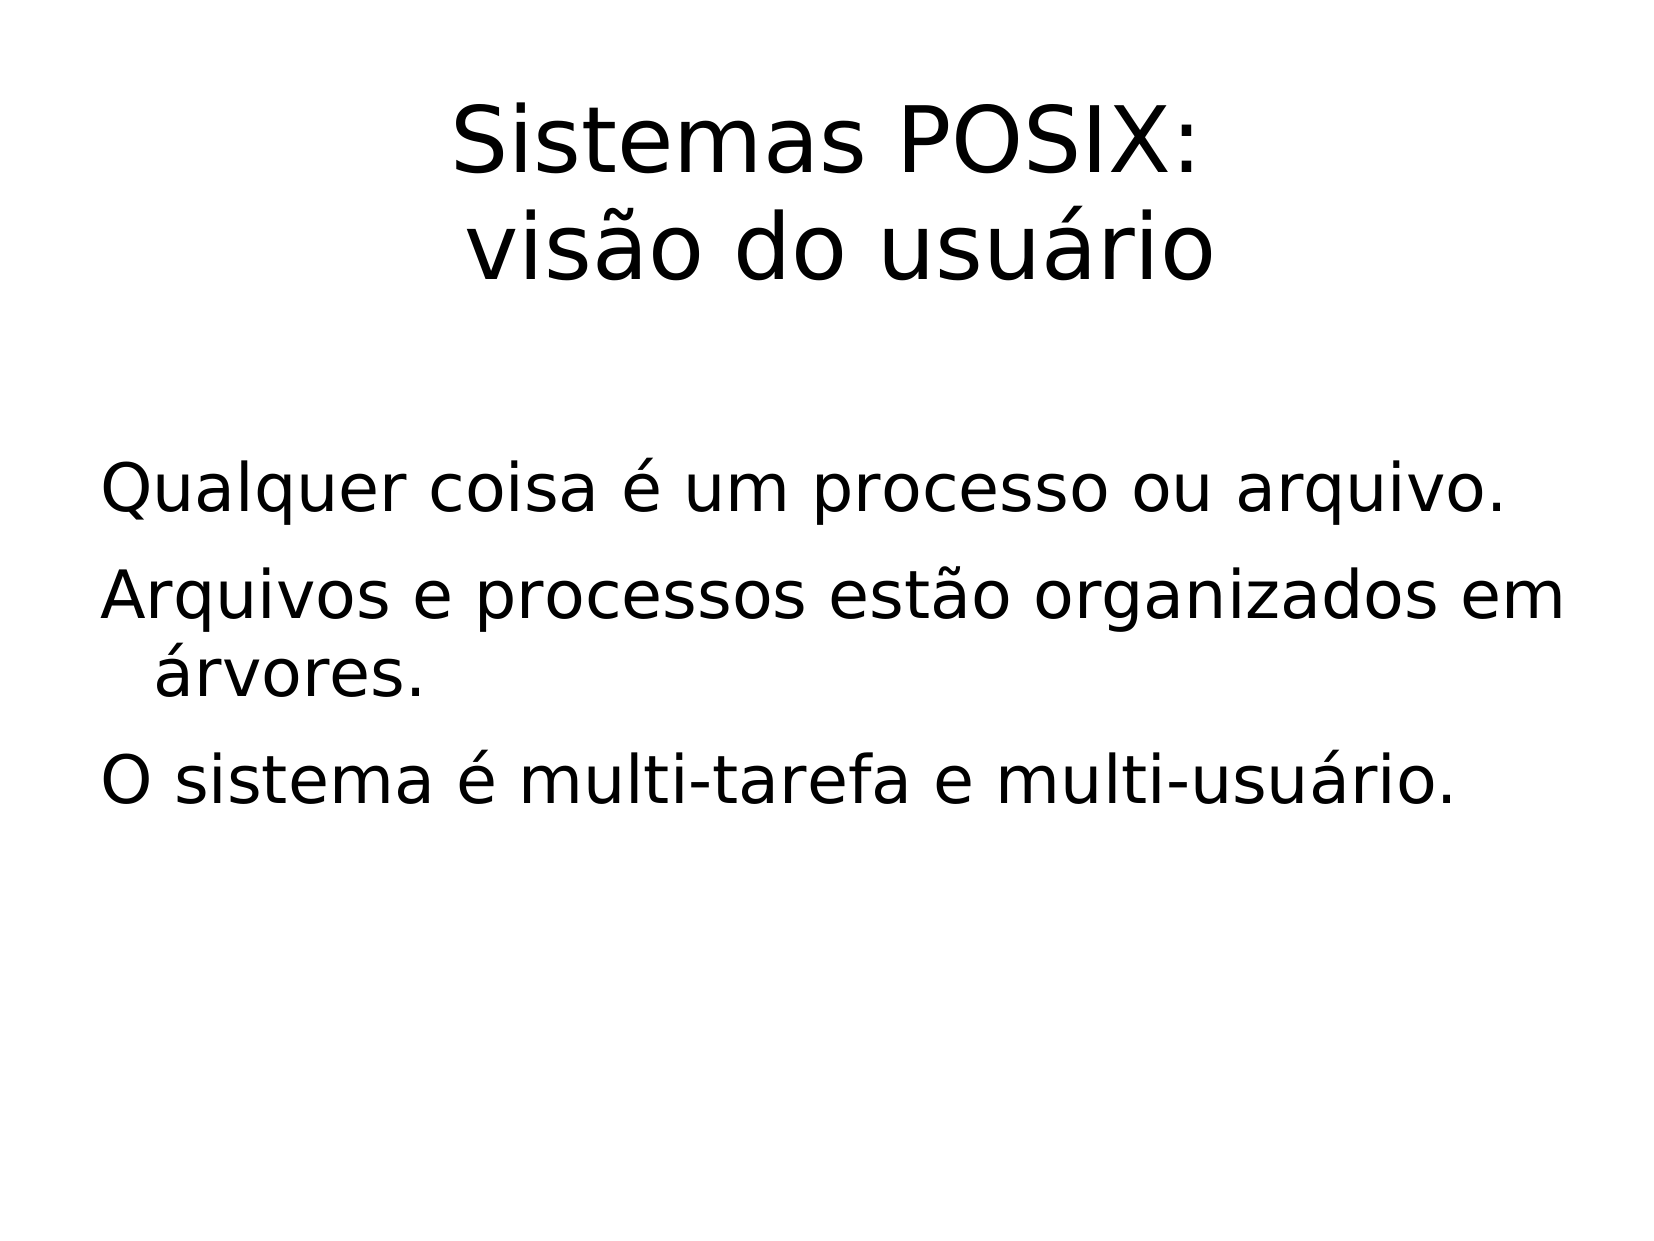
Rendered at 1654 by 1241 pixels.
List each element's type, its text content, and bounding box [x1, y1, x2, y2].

list Qualquer coisa é um processo ou arquivo. Arquivos e processos estão organizados em árvores. O sistema é multi-tarefa e multi-usuário. [82, 449, 1571, 898]
title Sistemas POSIX: visão do usuário [82, 87, 1571, 302]
